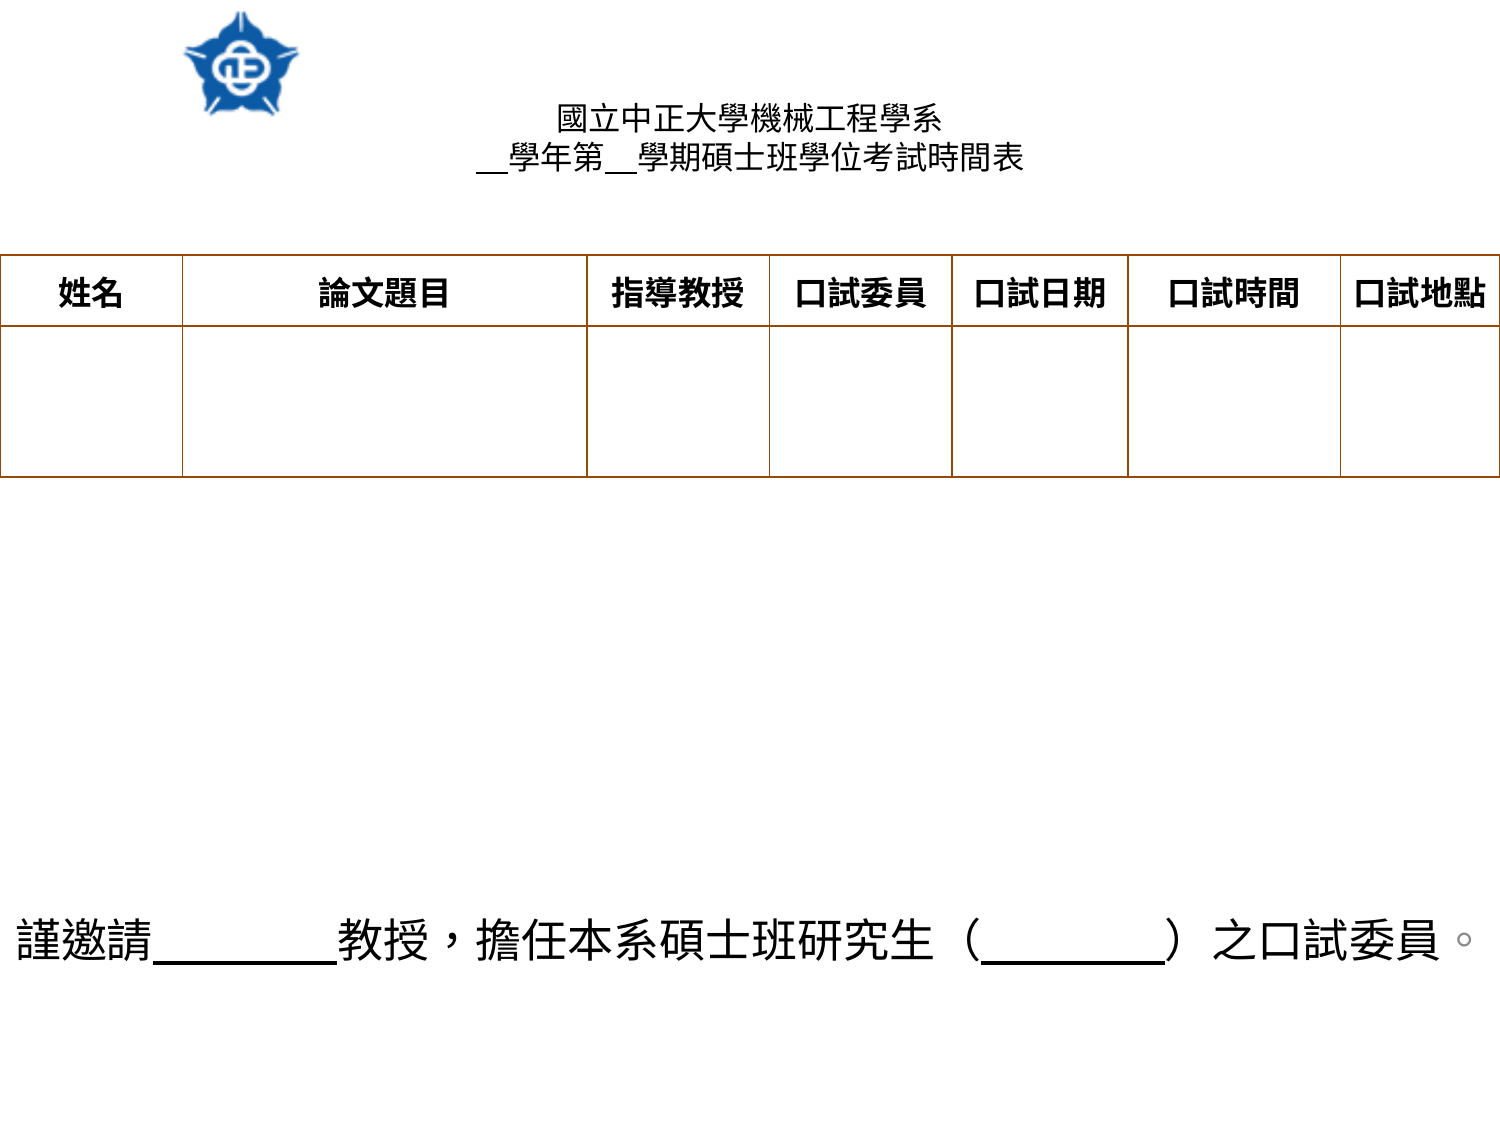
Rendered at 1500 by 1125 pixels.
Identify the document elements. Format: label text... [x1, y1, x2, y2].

table_header 論文題目 [183, 256, 586, 325]
picture [169, 0, 313, 125]
table_cell [588, 327, 769, 476]
table_cell [183, 327, 586, 476]
table_cell [1129, 327, 1340, 476]
table_header 口試時間 [1129, 256, 1340, 325]
title 國立中正大學機械工程學系 學年第 學期碩士班學位考試時間表 [0, 90, 1500, 232]
table_cell [953, 327, 1127, 476]
table_cell [1341, 327, 1499, 476]
table_header 指導教授 [588, 256, 769, 325]
subtitle 謹邀請 教授，擔任本系碩士班研究生（ ）之口試委員。 [0, 893, 1500, 1035]
table_header 口試地點 [1341, 256, 1499, 325]
table_cell [1, 327, 182, 476]
table_cell [770, 327, 951, 476]
table_header 口試日期 [953, 256, 1127, 325]
table_header 口試委員 [770, 256, 951, 325]
table_header 姓名 [1, 256, 182, 325]
